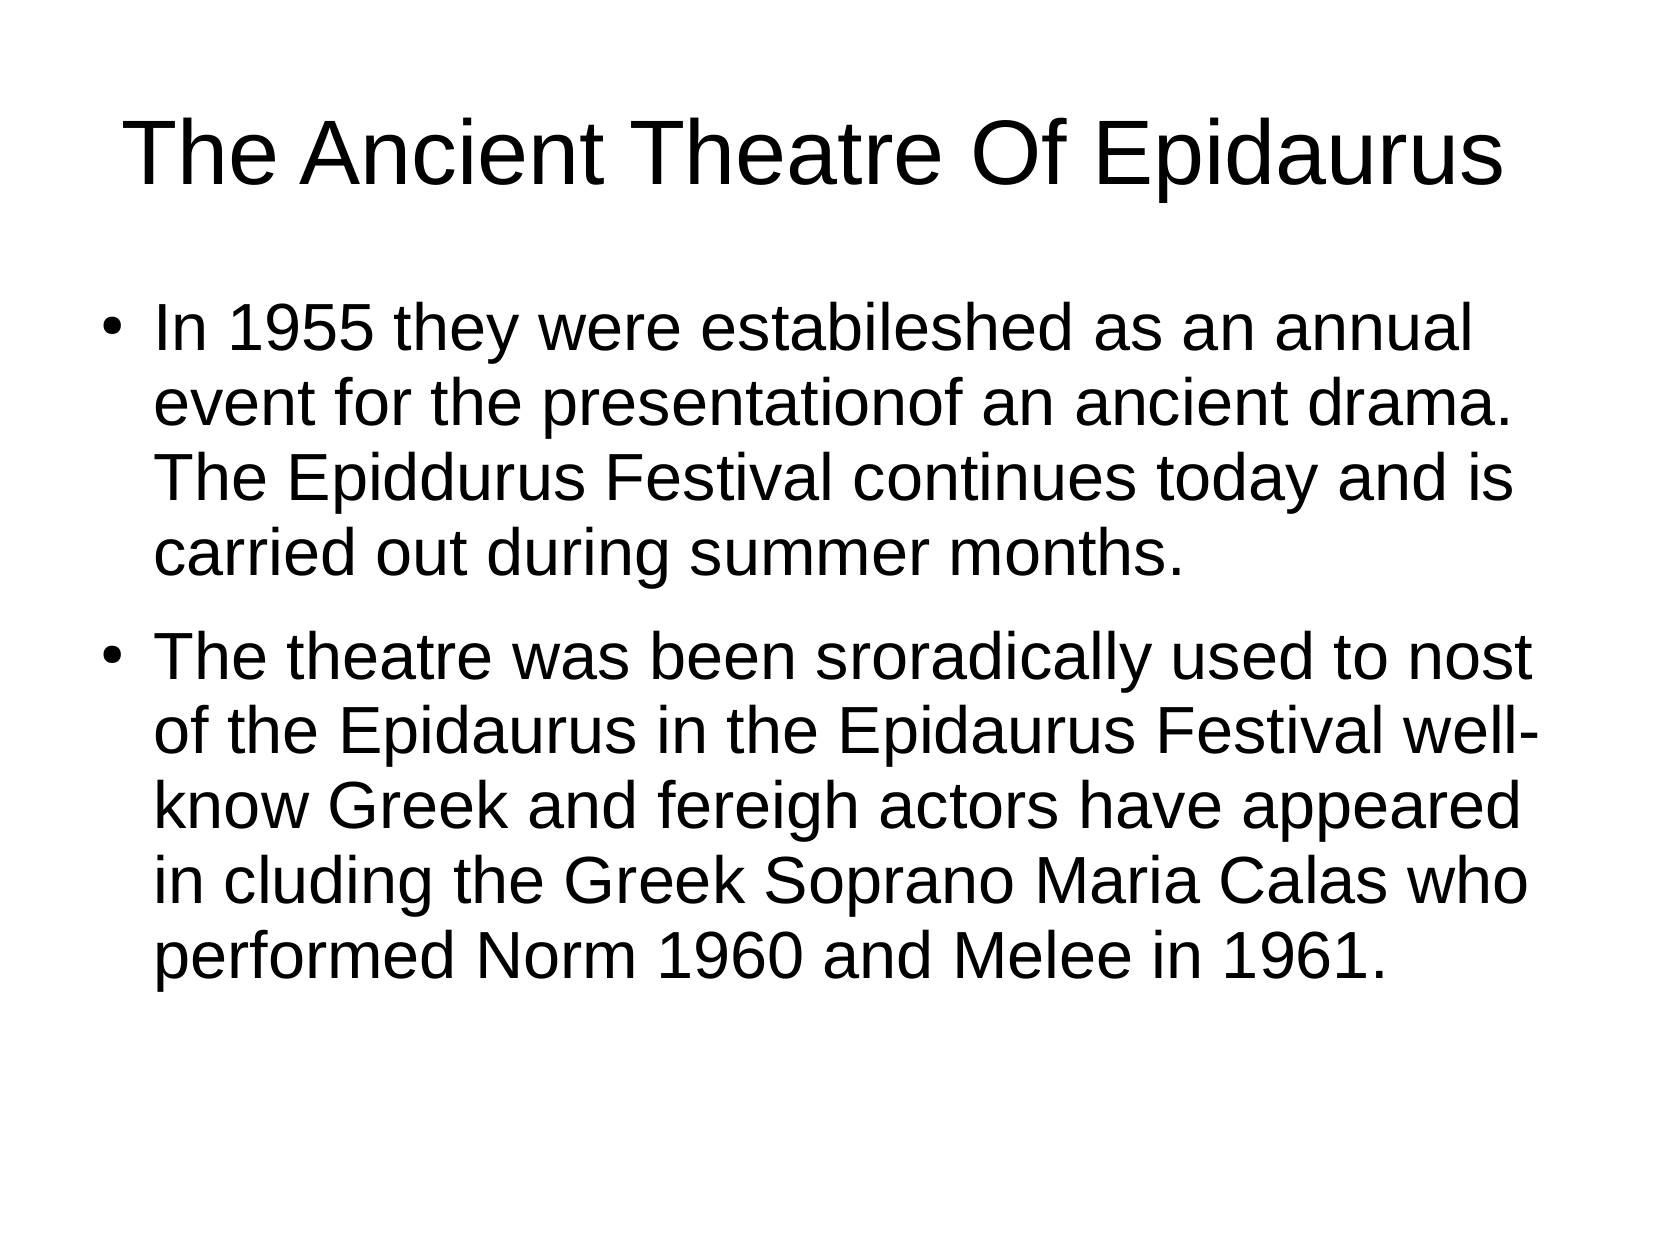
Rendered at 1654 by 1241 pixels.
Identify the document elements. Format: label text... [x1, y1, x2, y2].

list In 1955 they were estabileshed as an annual event for the presentationof an ancient drama. The Epiddurus Festival continues today and is carried out during summer months. The theatre was been sroradically used to nost of the Epidaurus in the Epidaurus Festival well-know Greek and fereigh actors have appeared in cluding the Greek Soprano Maria Calas who performed Norm 1960 and Melee in 1961. [82, 290, 1571, 1109]
title The Ancient Theatre Of Epidaurus [82, 49, 1571, 257]
